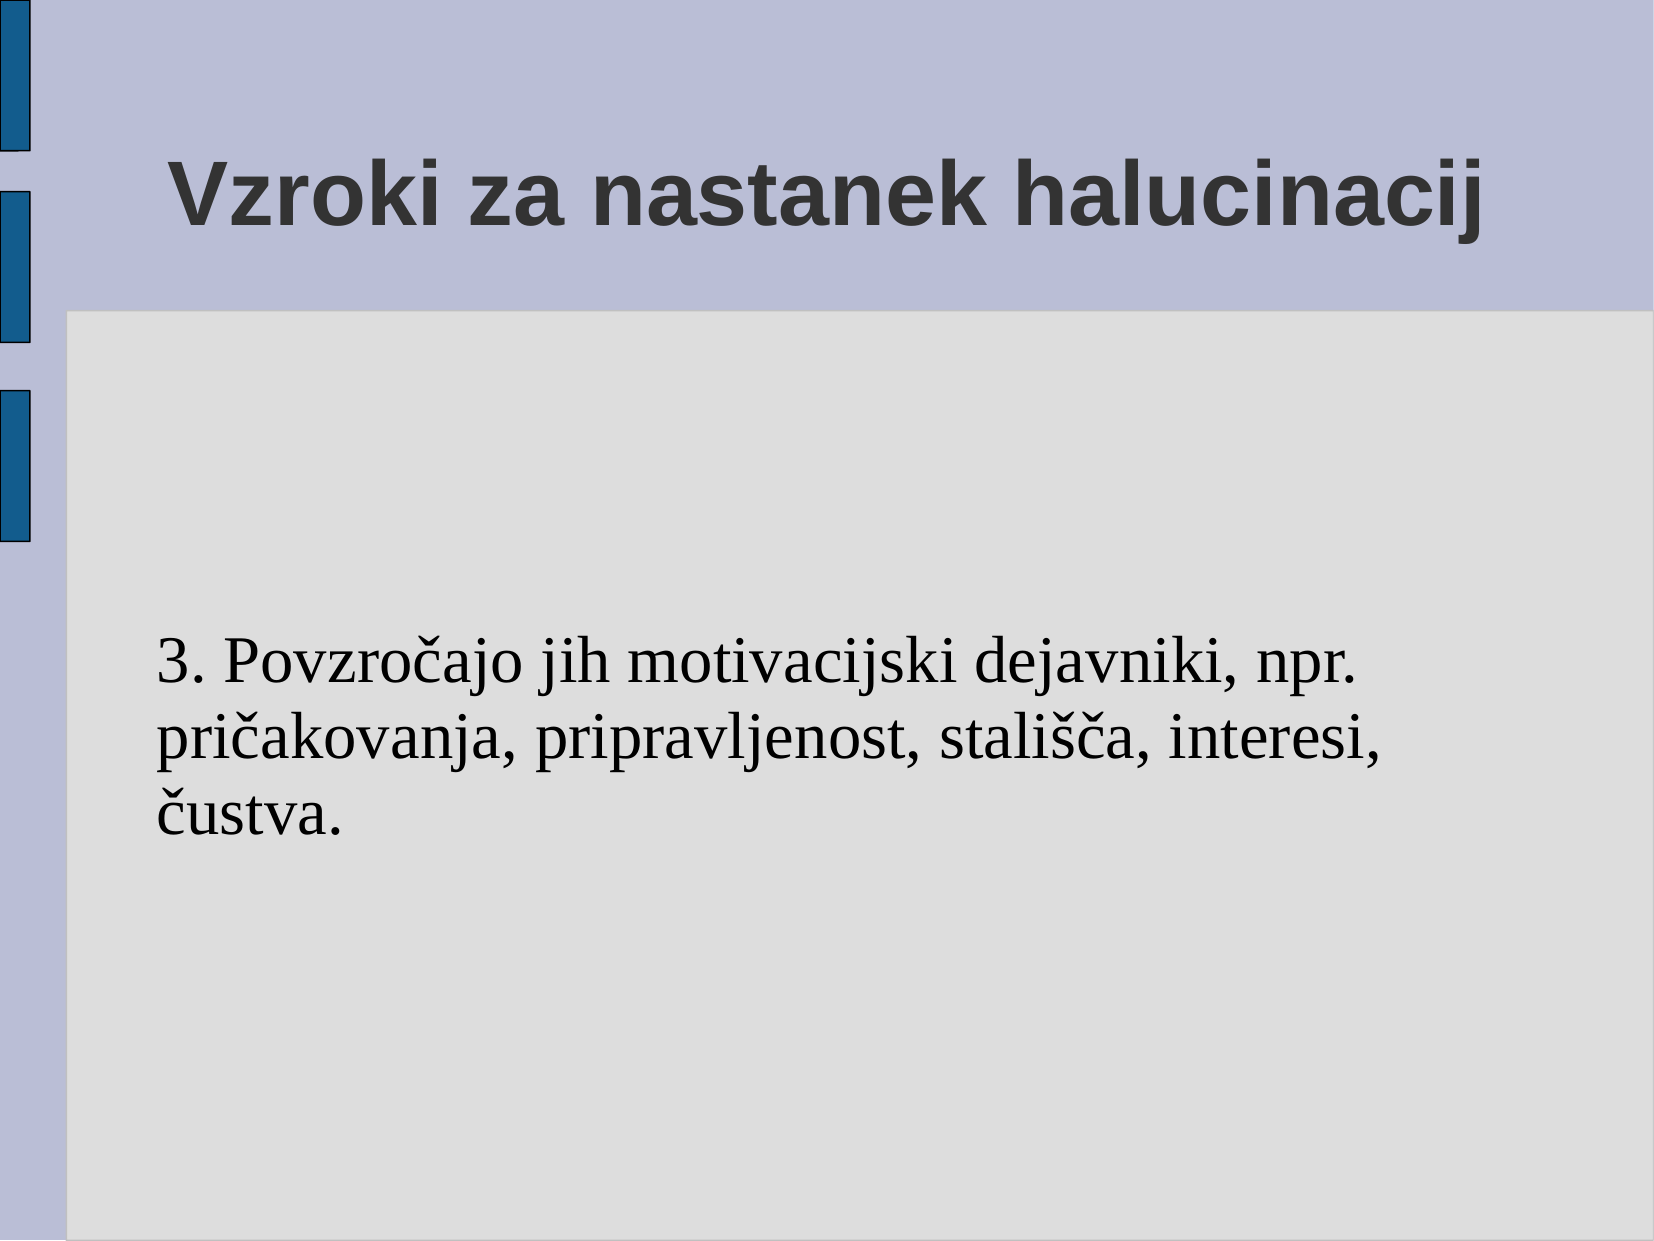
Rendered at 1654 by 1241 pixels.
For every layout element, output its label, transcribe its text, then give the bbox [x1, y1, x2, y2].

subtitle 3. Povzročajo jih motivacijski dejavniki, npr. pričakovanja, pripravljenost, stališča, interesi, čustva. [121, 352, 1534, 1119]
title Vzroki za nastanek halucinacij [121, 91, 1534, 299]
